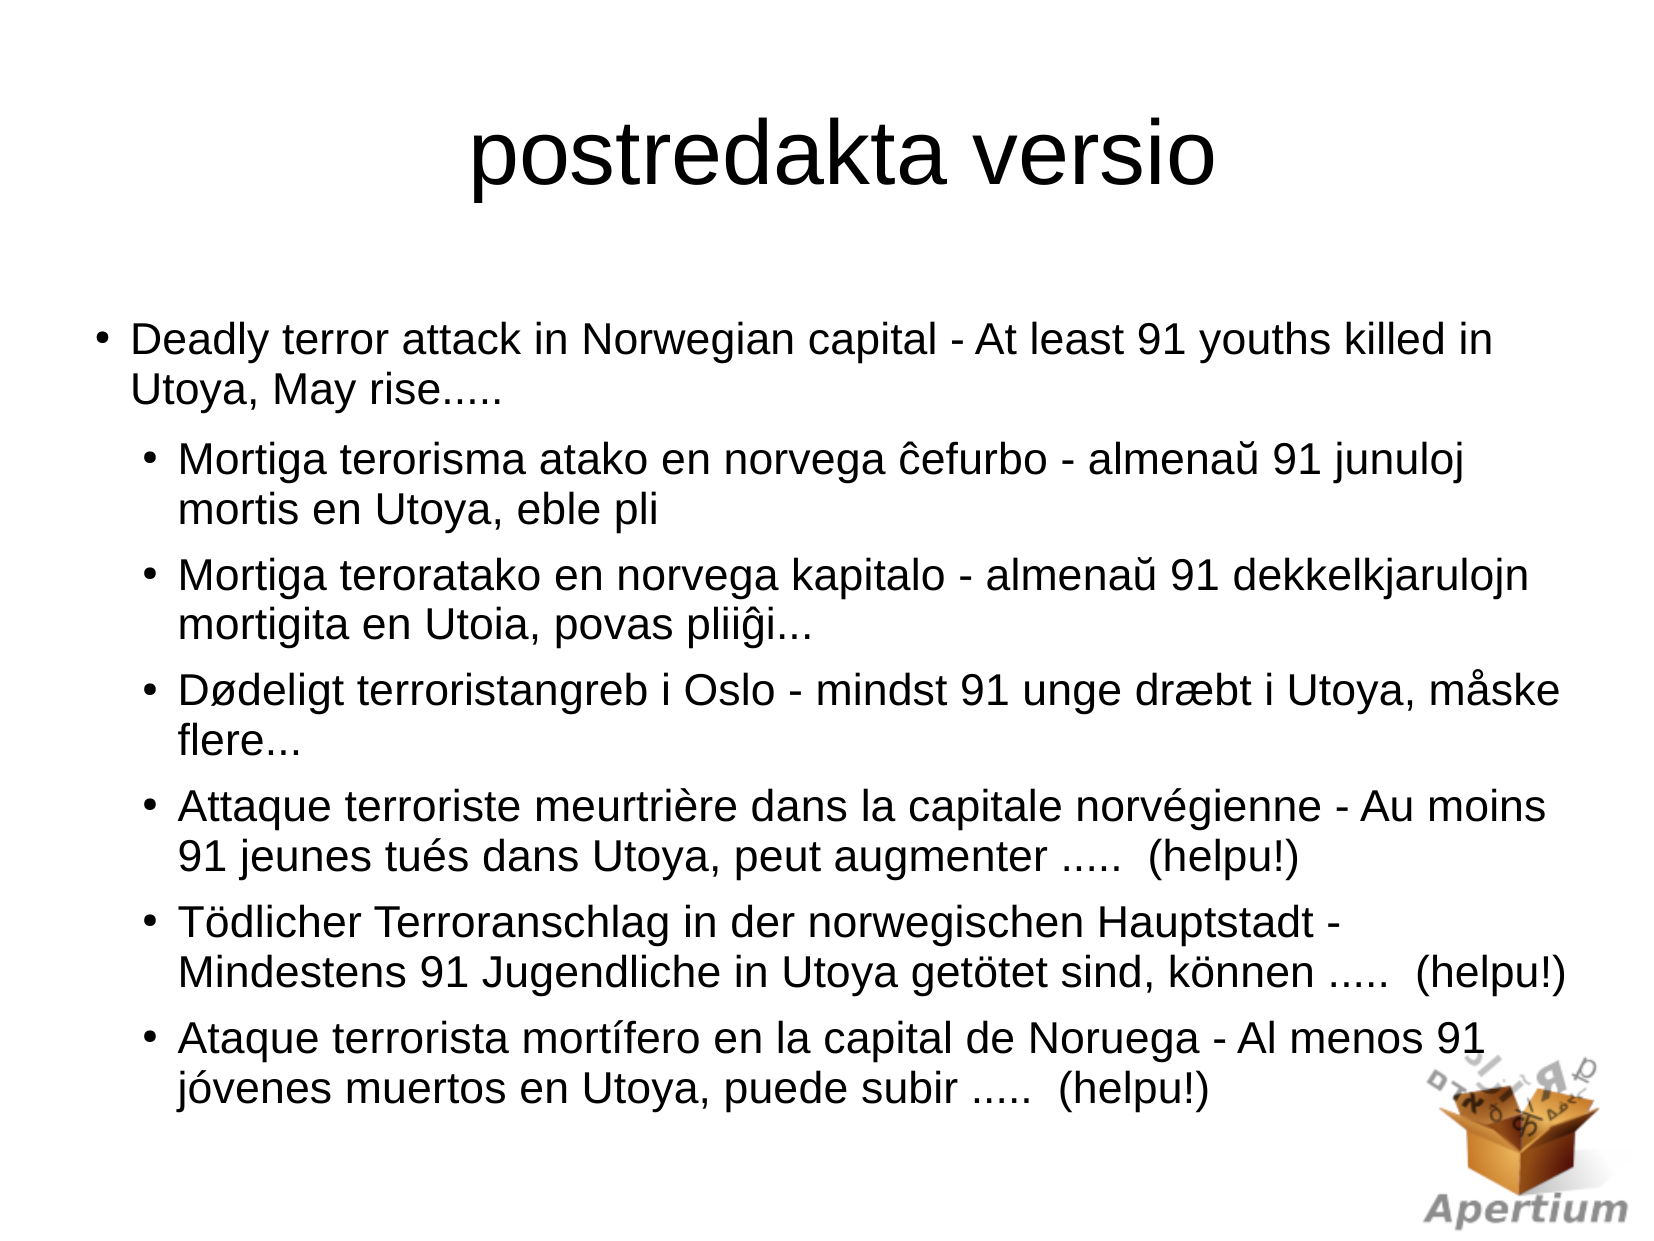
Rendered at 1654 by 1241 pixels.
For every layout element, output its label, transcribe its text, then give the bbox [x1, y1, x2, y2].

title postredakta versio [82, 56, 1571, 250]
list Deadly terror attack in Norwegian capital - At least 91 youths killed in Utoya, May rise..... Mortiga terorisma atako en norvega ĉefurbo - almenaŭ 91 junuloj mortis en Utoya, eble pli Mortiga teroratako en norvega kapitalo - almenaŭ 91 dekkelkjarulojn mortigita en Utoia, povas pliiĝi... Dødeligt terroristangreb i Oslo - mindst 91 unge dræbt i Utoya, måske flere... Attaque terroriste meurtrière dans la capitale norvégienne - Au moins 91 jeunes tués dans Utoya, peut augmenter ..... (helpu!) Tödlicher Terroranschlag in der norwegischen Hauptstadt - Mindestens 91 Jugendliche in Utoya getötet sind, können ..... (helpu!) Ataque terrorista mortífero en la capital de Noruega - Al menos 91 jóvenes muertos en Utoya, puede subir ..... (helpu!) [82, 313, 1571, 1133]
picture [1417, 1033, 1633, 1241]
